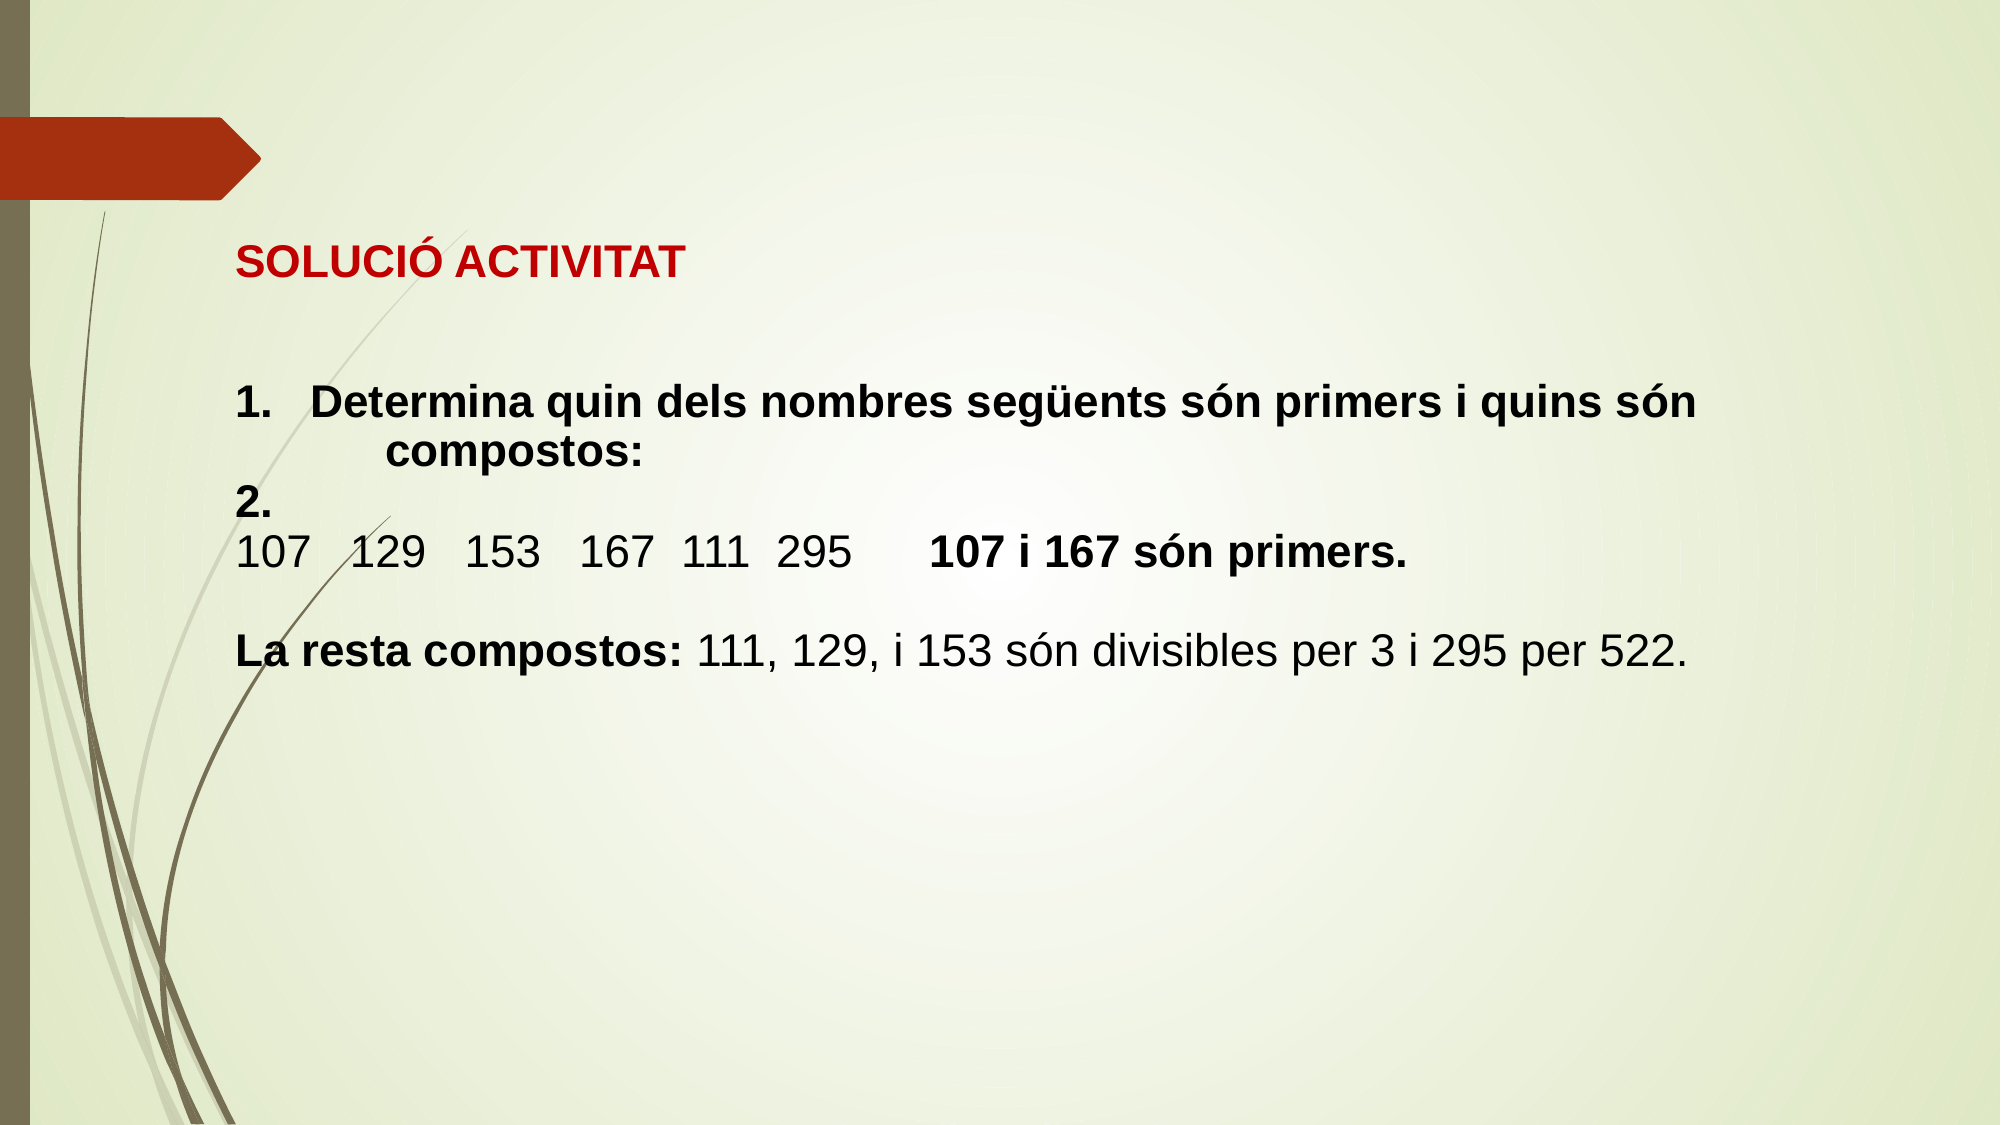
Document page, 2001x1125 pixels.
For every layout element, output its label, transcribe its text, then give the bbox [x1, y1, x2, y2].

text_box SOLUCIÓ ACTIVITAT Determina quin dels nombres següents són primers i quins són compostos: 107 129 153 167 111 295 107 i 167 són primers. La resta compostos: 111, 129, i 153 són divisibles per 3 i 295 per 522. [220, 136, 1714, 724]
